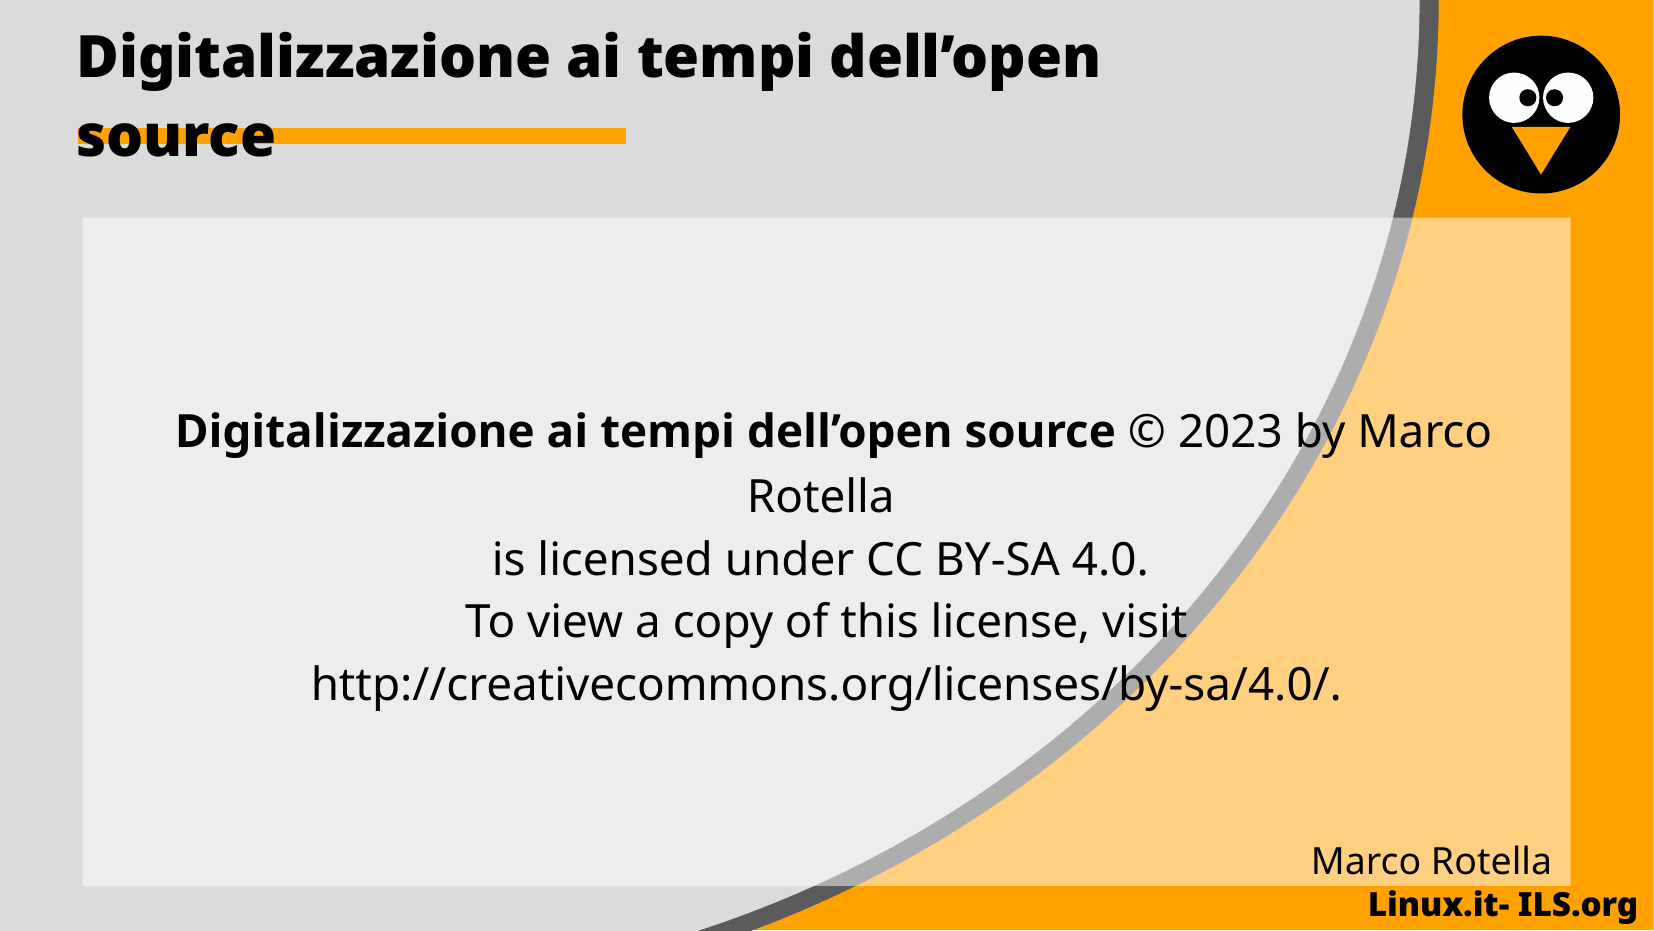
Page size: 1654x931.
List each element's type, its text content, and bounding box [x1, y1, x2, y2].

subtitle Digitalizzazione ai tempi dell’open source © 2023 by Marco Rotella is licensed under CC BY-SA 4.0. To view a copy of this license, visit http://creativecommons.org/licenses/by-sa/4.0/. [82, 217, 1571, 886]
text_box Linux.it- ILS.org [1346, 873, 1654, 927]
text_box Marco Rotella [1296, 826, 1565, 886]
title Digitalizzazione ai tempi dell’open source [76, 37, 1217, 152]
